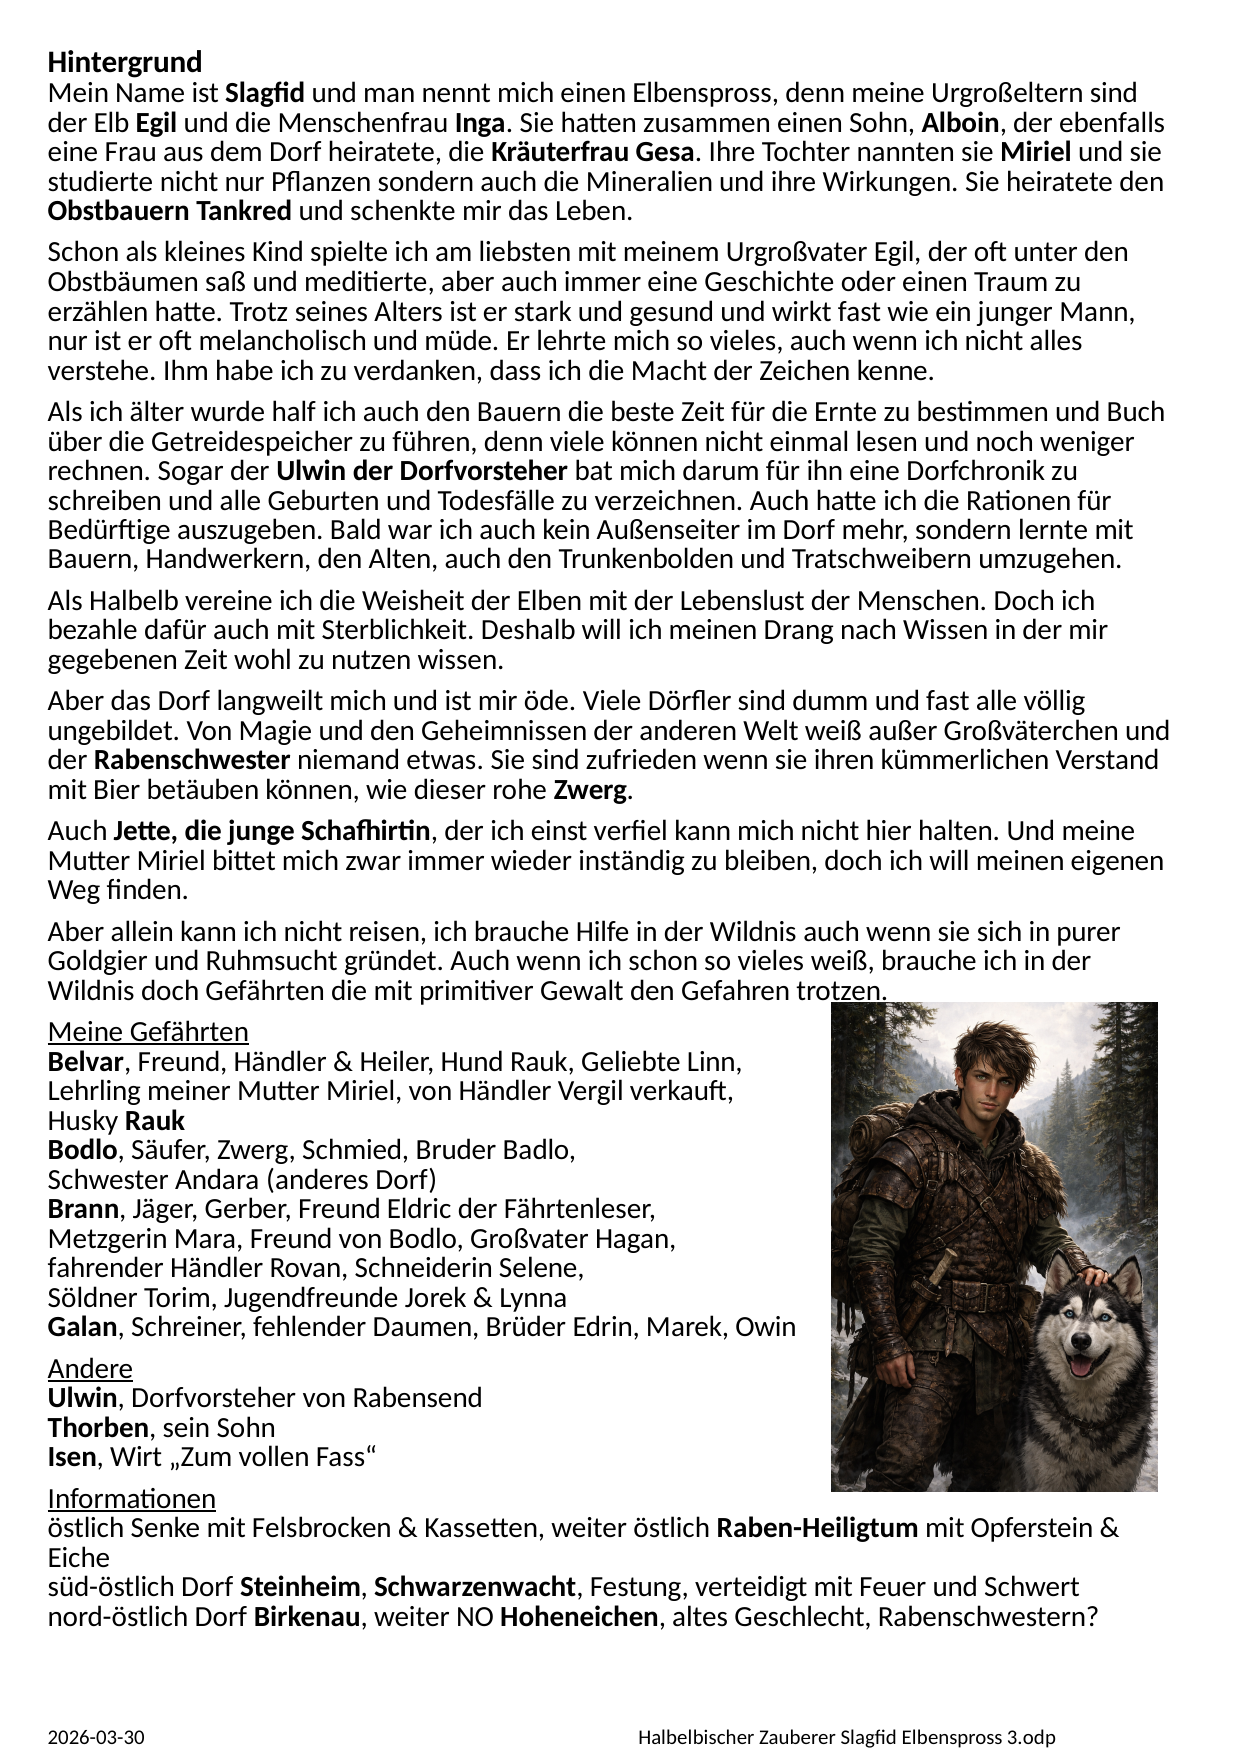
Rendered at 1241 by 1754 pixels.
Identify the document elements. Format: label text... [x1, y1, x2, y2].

text_box Hintergrund Mein Name ist Slagfid und man nennt mich einen Elbenspross, denn meine Urgroßeltern sind der Elb Egil und die Menschenfrau Inga. Sie hatten zusammen einen Sohn, Alboin, der ebenfalls eine Frau aus dem Dorf heiratete, die Kräuterfrau Gesa. Ihre Tochter nannten sie Miriel und sie studierte nicht nur Pflanzen sondern auch die Mineralien und ihre Wirkungen. Sie heiratete den Obstbauern Tankred und schenkte mir das Leben. Schon als kleines Kind spielte ich am liebsten mit meinem Urgroßvater Egil, der oft unter den Obstbäumen saß und meditierte, aber auch immer eine Geschichte oder einen Traum zu erzählen hatte. Trotz seines Alters ist er stark und gesund und wirkt fast wie ein junger Mann, nur ist er oft melancholisch und müde. Er lehrte mich so vieles, auch wenn ich nicht alles verstehe. Ihm habe ich zu verdanken, dass ich die Macht der Zeichen kenne. Als ich älter wurde half ich auch den Bauern die beste Zeit für die Ernte zu bestimmen und Buch über die Getreidespeicher zu führen, denn viele können nicht einmal lesen und noch weniger rechnen. Sogar der Ulwin der Dorfvorsteher bat mich darum für ihn eine Dorfchronik zu schreiben und alle Geburten und Todesfälle zu verzeichnen. Auch hatte ich die Rationen für Bedürftige auszugeben. Bald war ich auch kein Außenseiter im Dorf mehr, sondern lernte mit Bauern, Handwerkern, den Alten, auch den Trunkenbolden und Tratschweibern umzugehen. Als Halbelb vereine ich die Weisheit der Elben mit der Lebenslust der Menschen. Doch ich bezahle dafür auch mit Sterblichkeit. Deshalb will ich meinen Drang nach Wissen in der mir gegebenen Zeit wohl zu nutzen wissen. Aber das Dorf langweilt mich und ist mir öde. Viele Dörfler sind dumm und fast alle völlig ungebildet. Von Magie und den Geheimnissen der anderen Welt weiß außer Großväterchen und der Rabenschwester niemand etwas. Sie sind zufrieden wenn sie ihren kümmerlichen Verstand mit Bier betäuben können, wie dieser rohe Zwerg. Auch Jette, die junge Schafhirtin, der ich einst verfiel kann mich nicht hier halten. Und meine Mutter Miriel bittet mich zwar immer wieder inständig zu bleiben, doch ich will meinen eigenen Weg finden. Aber allein kann ich nicht reisen, ich brauche Hilfe in der Wildnis auch wenn sie sich in purer Goldgier und Ruhmsucht gründet. Auch wenn ich schon so vieles weiß, brauche ich in der Wildnis doch Gefährten die mit primitiver Gewalt den Gefahren trotzen. Meine Gefährten Belvar, Freund, Händler & Heiler, Hund Rauk, Geliebte Linn, Lehrling meiner Mutter Miriel, von Händler Vergil verkauft, Husky Rauk Bodlo, Säufer, Zwerg, Schmied, Bruder Badlo, Schwester Andara (anderes Dorf) Brann, Jäger, Gerber, Freund Eldric der Fährtenleser, Metzgerin Mara, Freund von Bodlo, Großvater Hagan, fahrender Händler Rovan, Schneiderin Selene, Söldner Torim, Jugendfreunde Jorek & Lynna Galan, Schreiner, fehlender Daumen, Brüder Edrin, Marek, Owin Andere Ulwin, Dorfvorsteher von Rabensend Thorben, sein Sohn Isen, Wirt „Zum vollen Fass“ Informationen östlich Senke mit Felsbrocken & Kassetten, weiter östlich Raben-Heiligtum mit Opferstein & Eiche süd-östlich Dorf Steinheim, Schwarzenwacht, Festung, verteidigt mit Feuer und Schwert nord-östlich Dorf Birkenau, weiter NO Hoheneichen, altes Geschlecht, Rabenschwestern? 2026-03-30 Halbelbischer Zauberer Slagfid Elbenspross 3.odp [32, 41, 1187, 1754]
picture [831, 1002, 1158, 1492]
